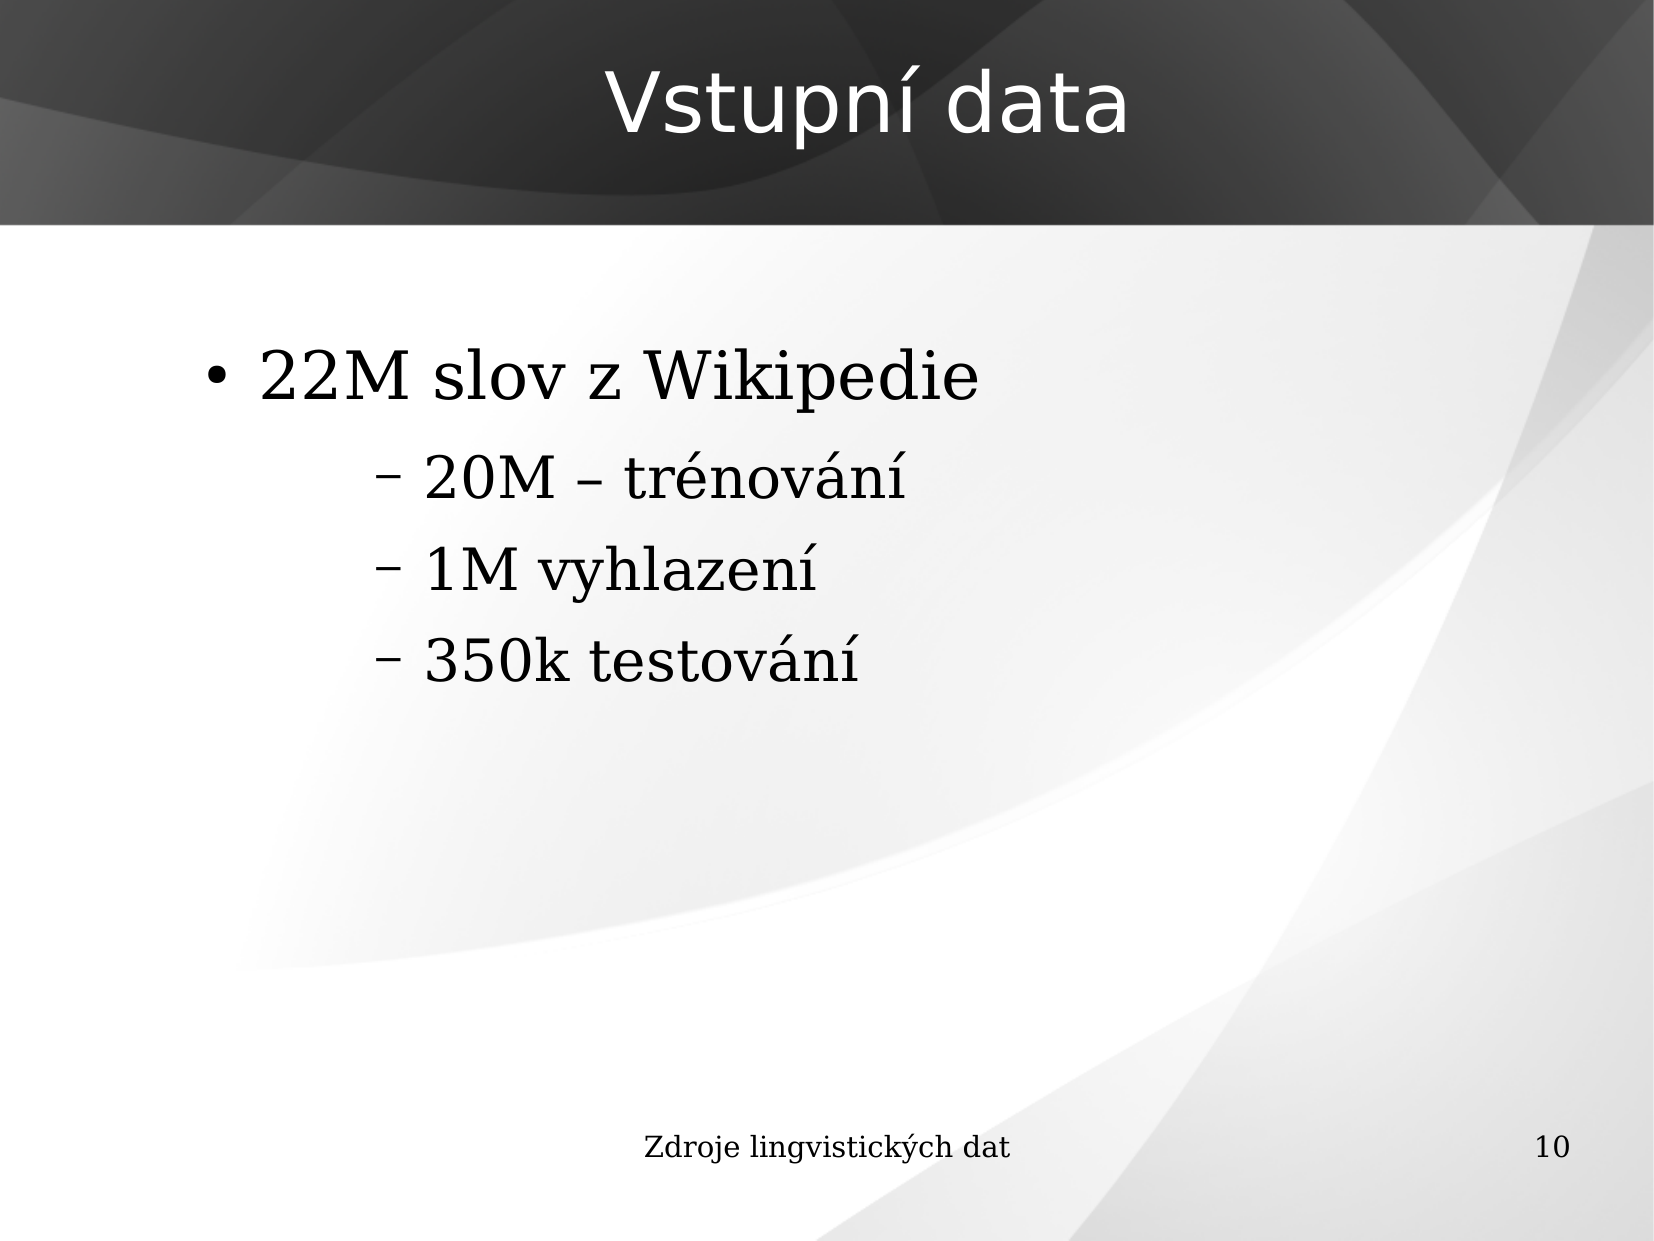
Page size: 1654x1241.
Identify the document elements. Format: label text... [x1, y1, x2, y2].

title Vstupní data [124, 0, 1613, 208]
list 22M slov z Wikipedie 20M – trénování 1M vyhlazení 350k testování [187, 337, 1538, 998]
picture [0, 0, 1654, 1241]
